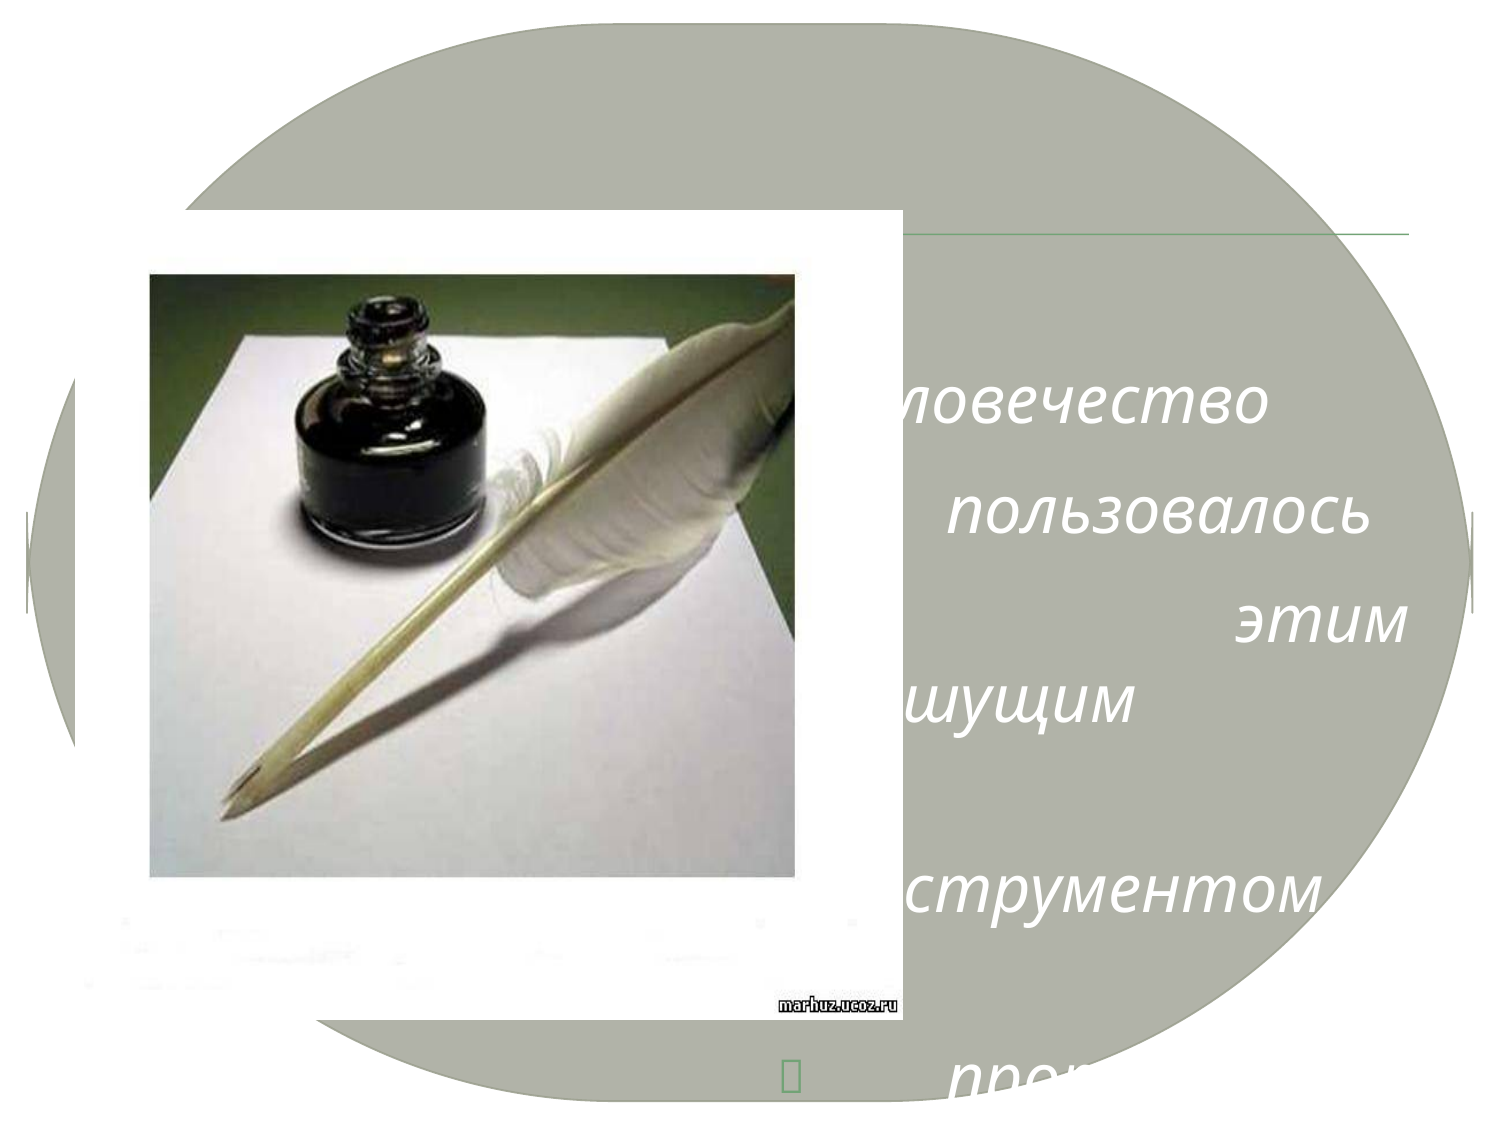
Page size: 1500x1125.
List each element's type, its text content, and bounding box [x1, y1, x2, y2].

list человечество пользовалось этим пишущим инструментом на протяжении 1200 лет [903, 270, 1425, 1013]
title [75, 41, 1425, 50]
picture [75, 210, 903, 1020]
